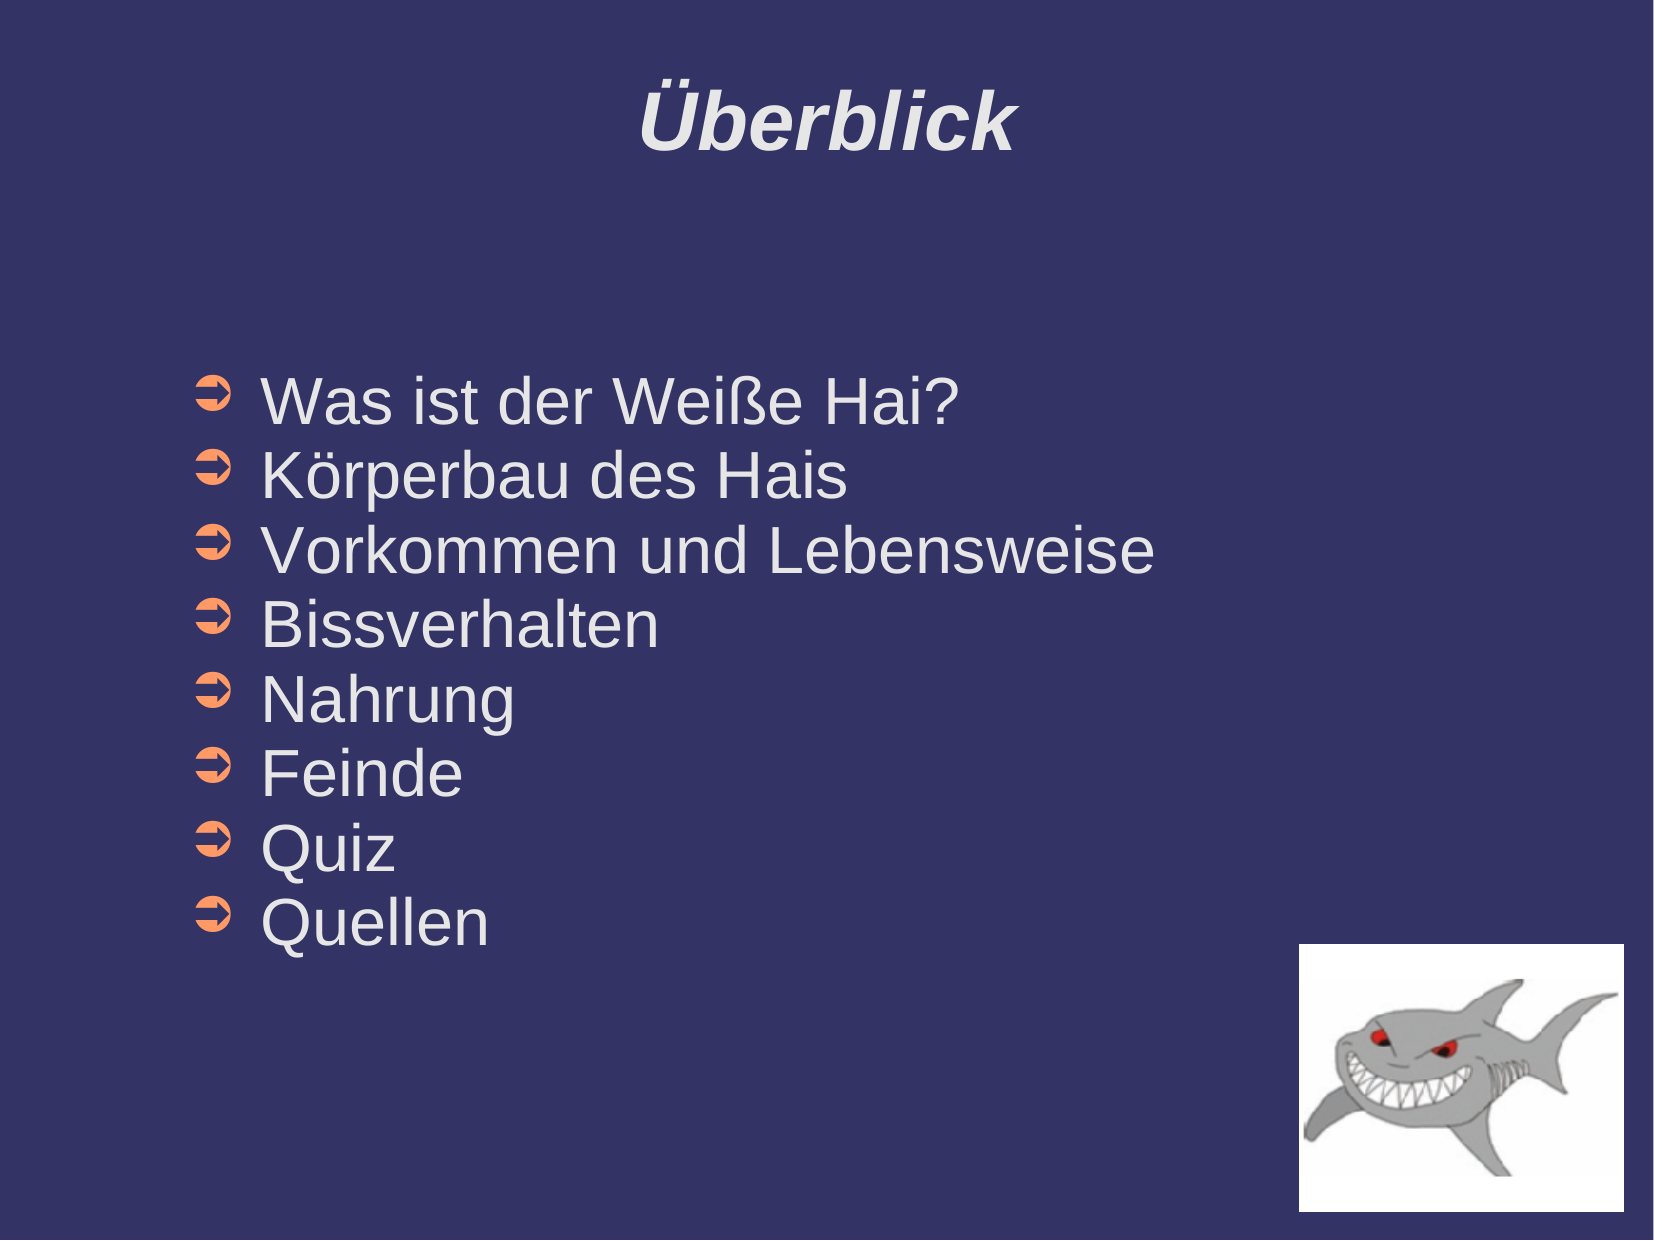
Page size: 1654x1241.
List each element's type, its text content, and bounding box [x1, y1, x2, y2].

title Überblick [121, 19, 1534, 227]
list Was ist der Weiße Hai? Körperbau des Hais Vorkommen und Lebensweise Bissverhalten Nahrung Feinde Quiz Quellen [178, 364, 1570, 1147]
picture [1299, 944, 1624, 1212]
